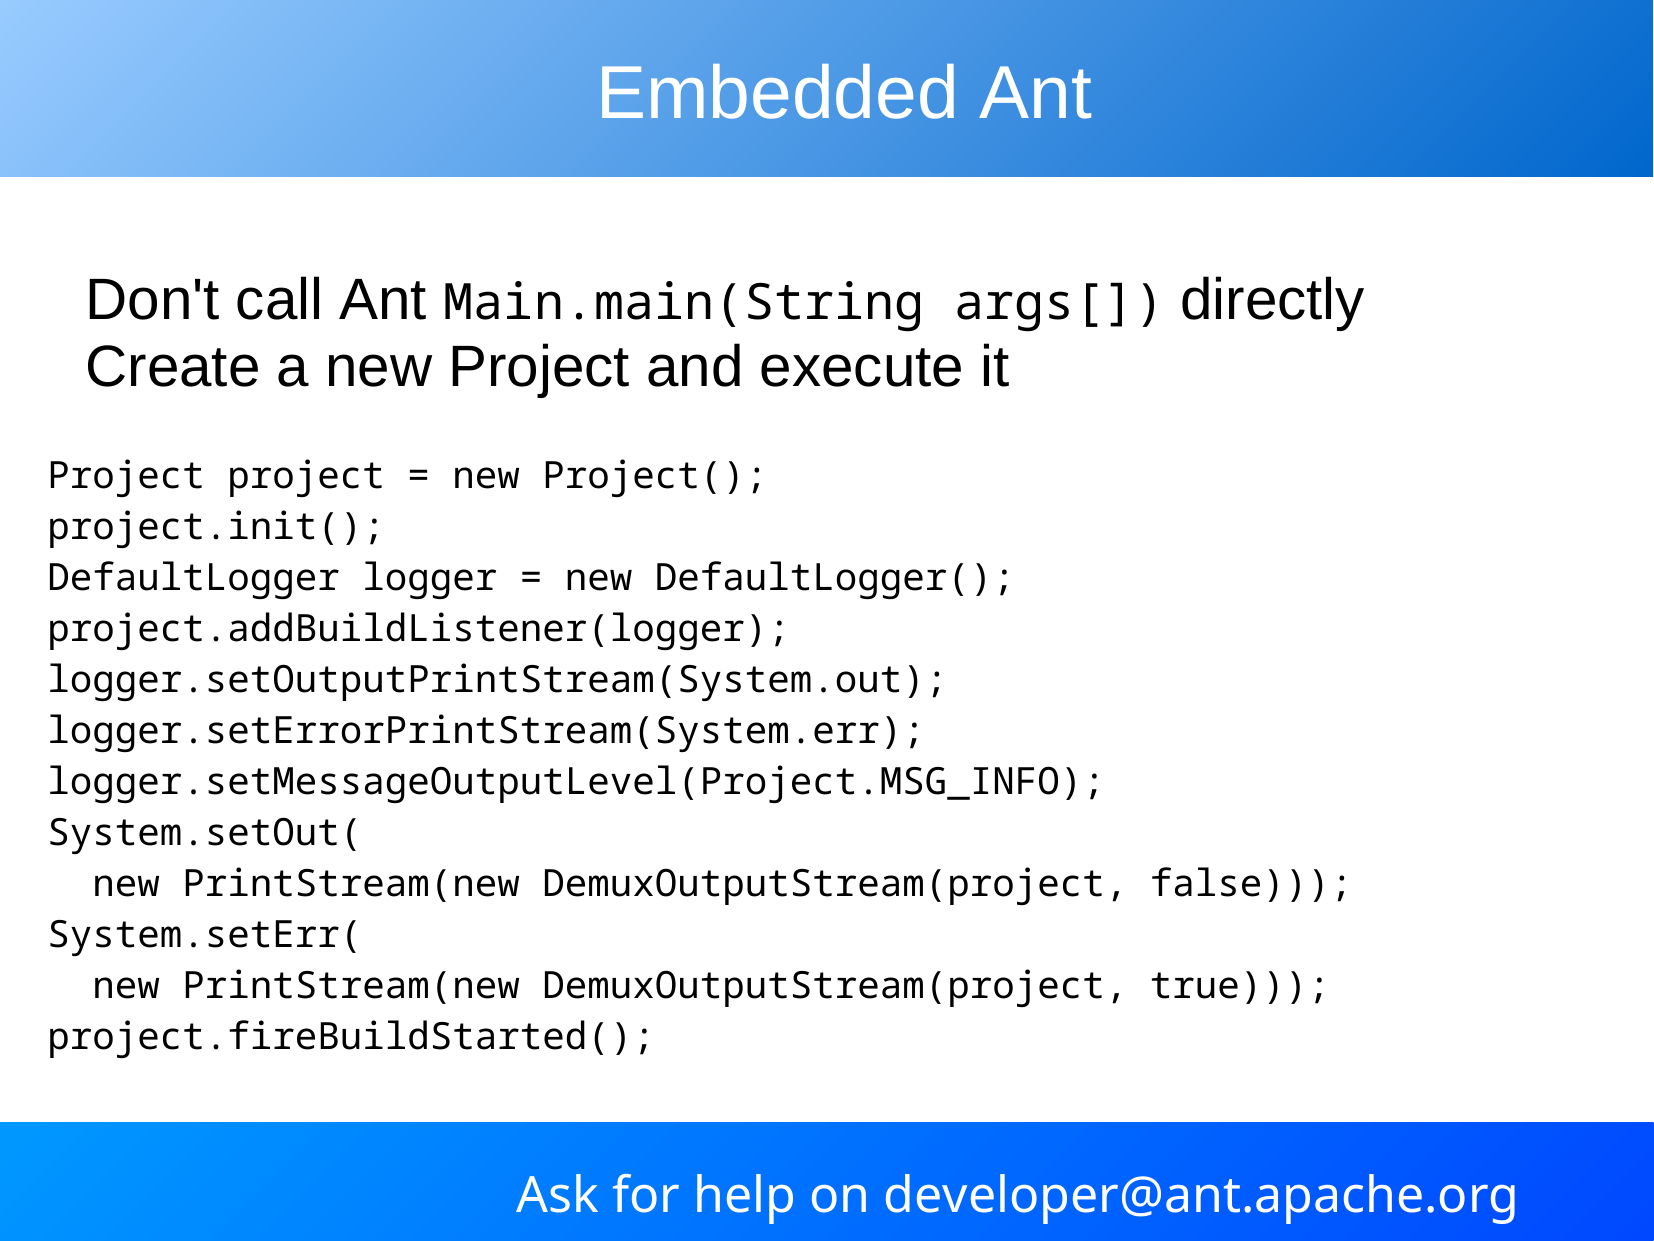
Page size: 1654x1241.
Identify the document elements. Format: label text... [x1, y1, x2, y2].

list Don't call Ant Main.main(String args[]) directly Create a new Project and execute it [60, 265, 1506, 442]
text_box Ask for help on developer@ant.apache.org [501, 1151, 1625, 1227]
title Embedded Ant [82, 22, 1571, 163]
text_box Project project = new Project(); project.init(); DefaultLogger logger = new DefaultLogger(); project.addBuildListener(logger); logger.setOutputPrintStream(System.out); logger.setErrorPrintStream(System.err); logger.setMessageOutputLevel(Project.MSG_INFO); System.setOut( new PrintStream(new DemuxOutputStream(project, false))); System.setErr( new PrintStream(new DemuxOutputStream(project, true))); project.fireBuildStarted(); [32, 442, 1625, 1067]
